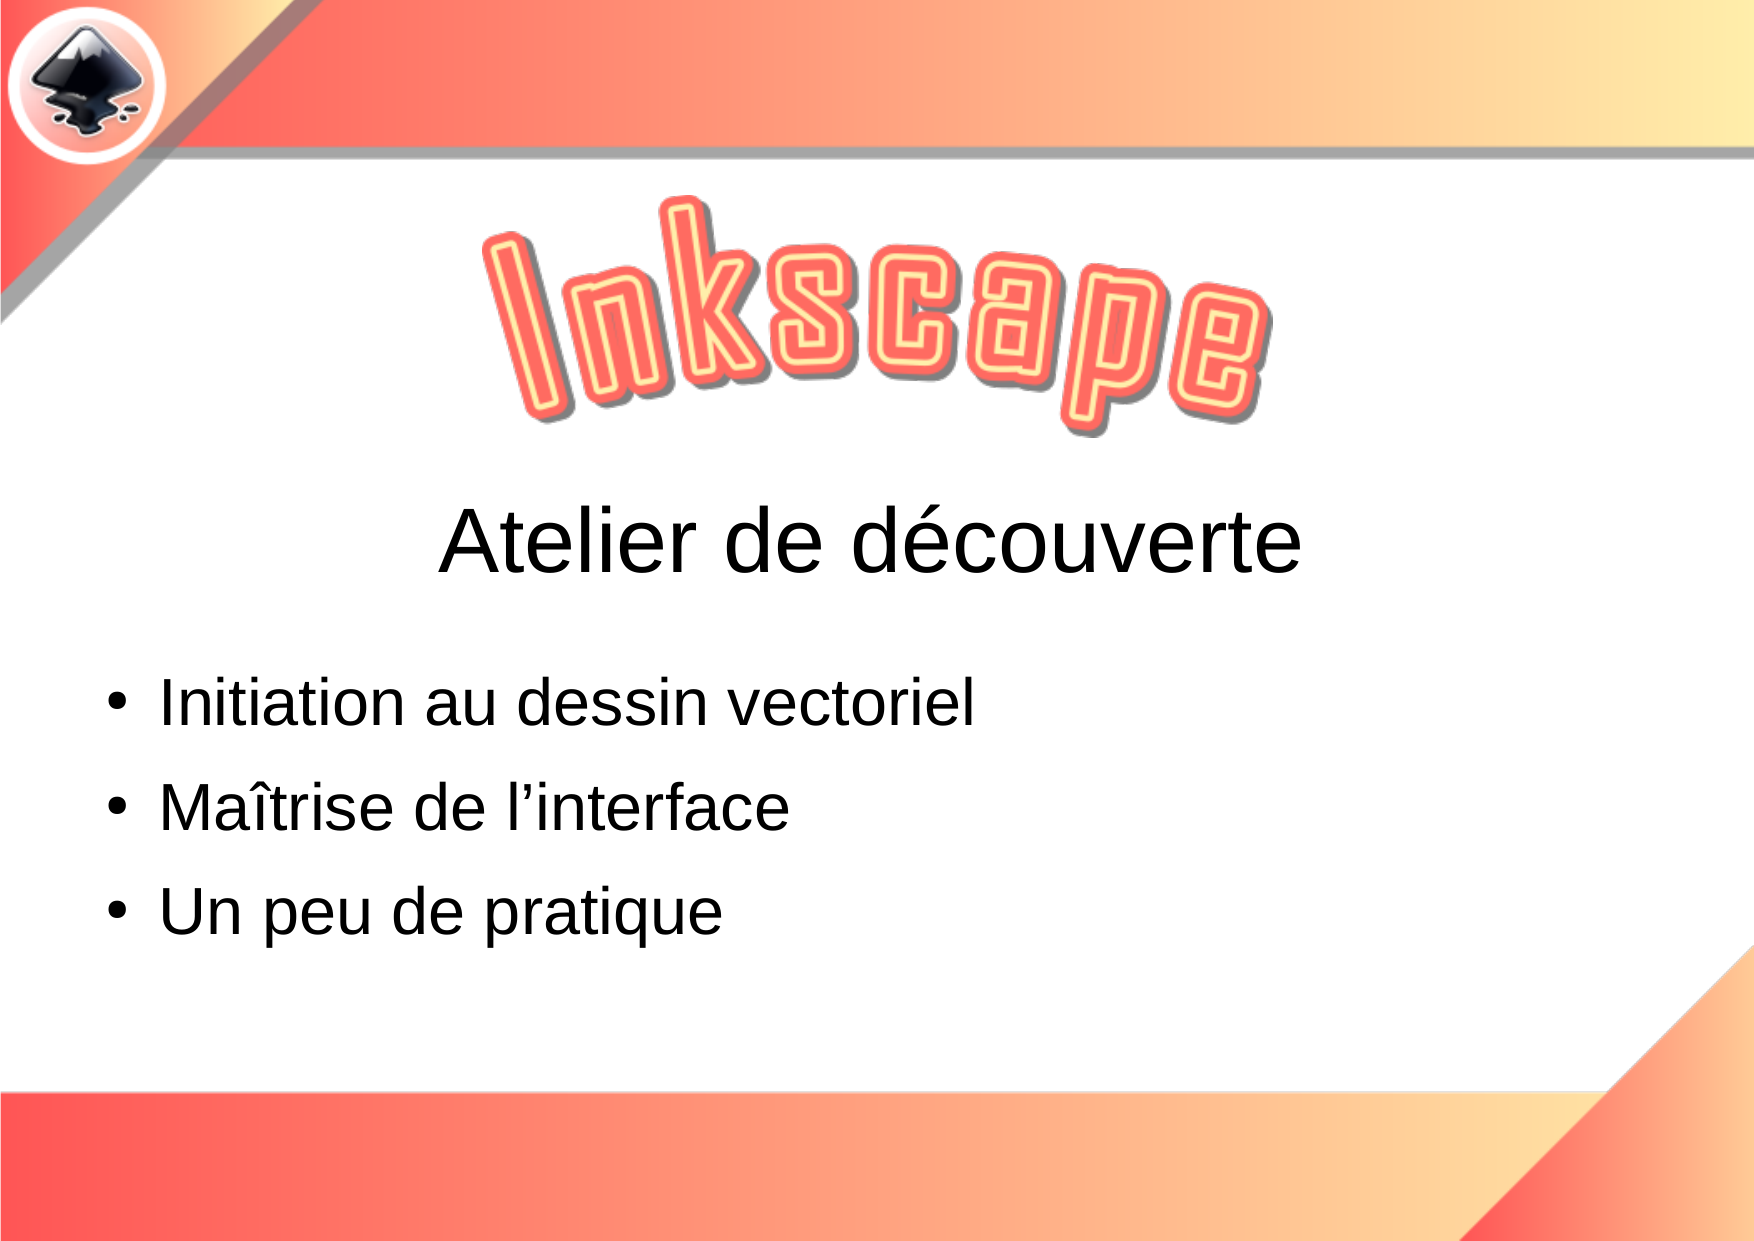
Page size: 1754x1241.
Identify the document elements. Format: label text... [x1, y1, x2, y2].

picture [0, 0, 1754, 438]
list Initiation au dessin vectoriel Maîtrise de l’interface Un peu de pratique [87, 665, 1667, 1010]
picture [0, 945, 1754, 1241]
title Atelier de découverte [82, 437, 1662, 645]
